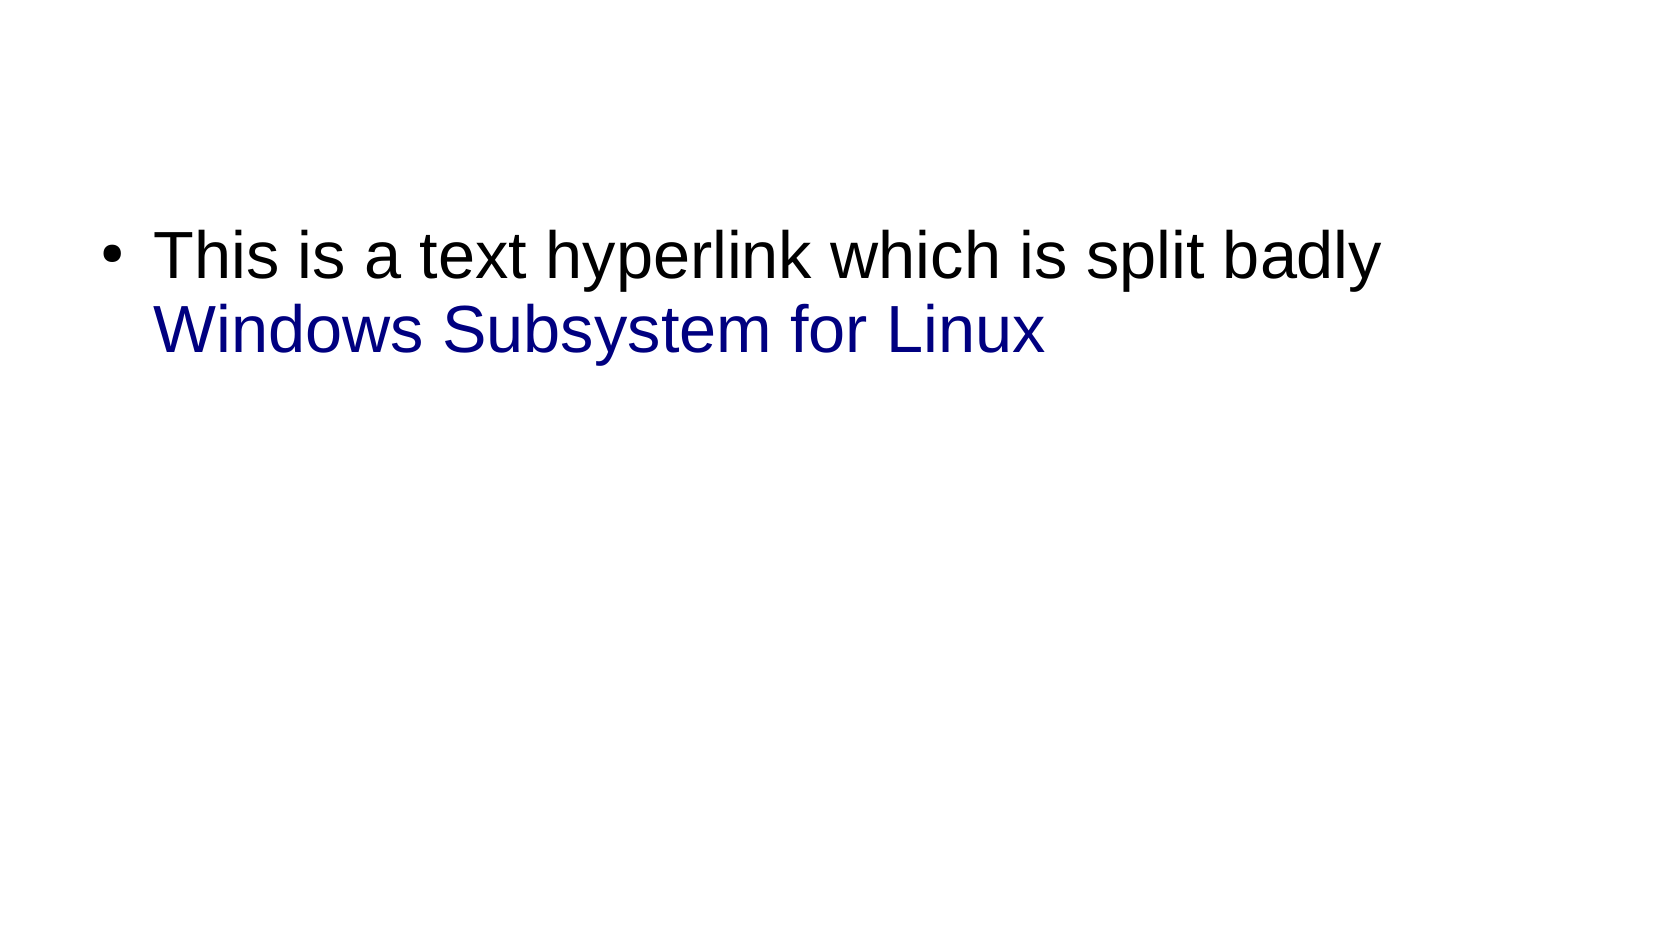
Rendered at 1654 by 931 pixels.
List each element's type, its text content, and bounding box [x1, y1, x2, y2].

list This is a text hyperlink which is split badly Windows Subsystem for Linux [82, 217, 1571, 758]
